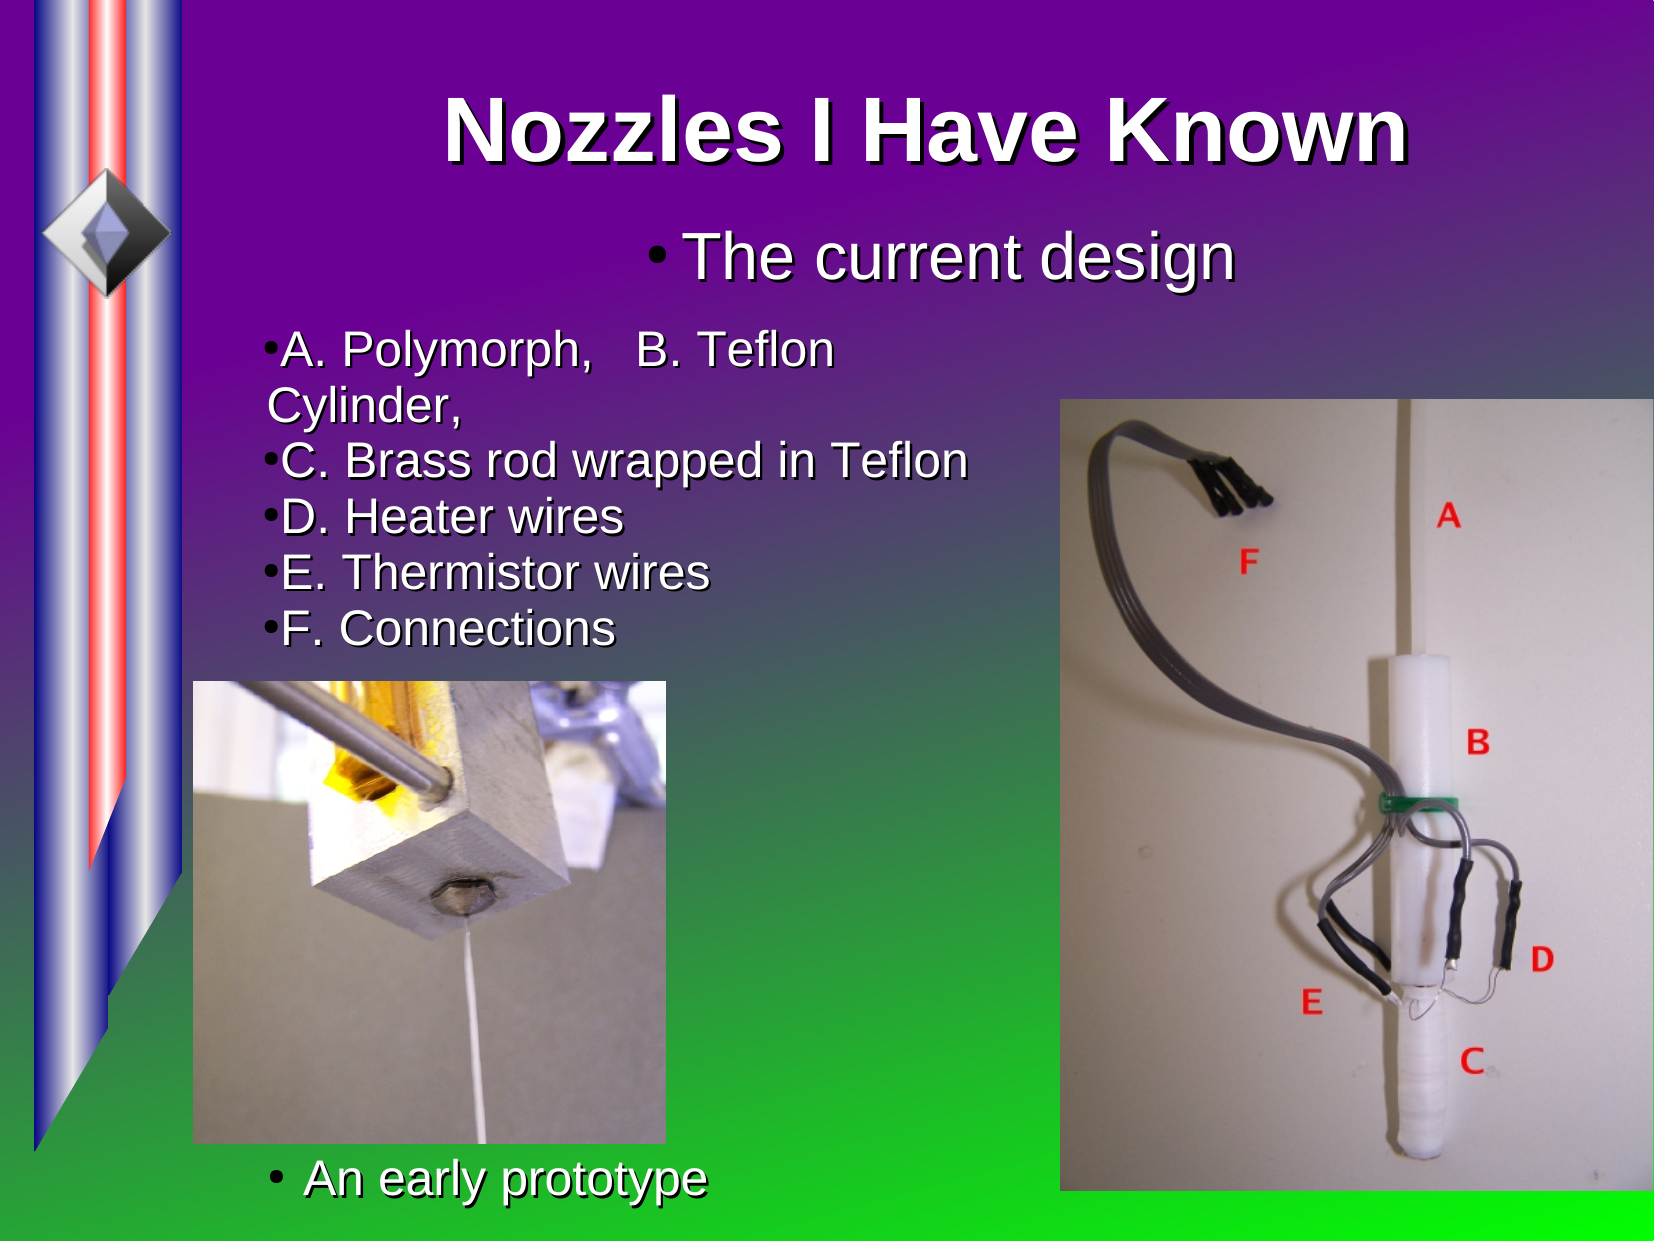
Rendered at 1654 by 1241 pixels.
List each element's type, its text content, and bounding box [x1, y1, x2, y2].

picture [1060, 399, 1654, 1191]
picture [40, 165, 174, 299]
title Nozzles I Have Known [196, 26, 1603, 234]
picture [193, 681, 666, 1144]
text_box An early prototype [196, 1116, 764, 1241]
subtitle The current design [295, 194, 1517, 319]
text_box A. Polymorph, B. Teflon Cylinder, C. Brass rod wrapped in Teflon D. Heater wires E. Thermistor wires F. Connections [192, 332, 1046, 645]
